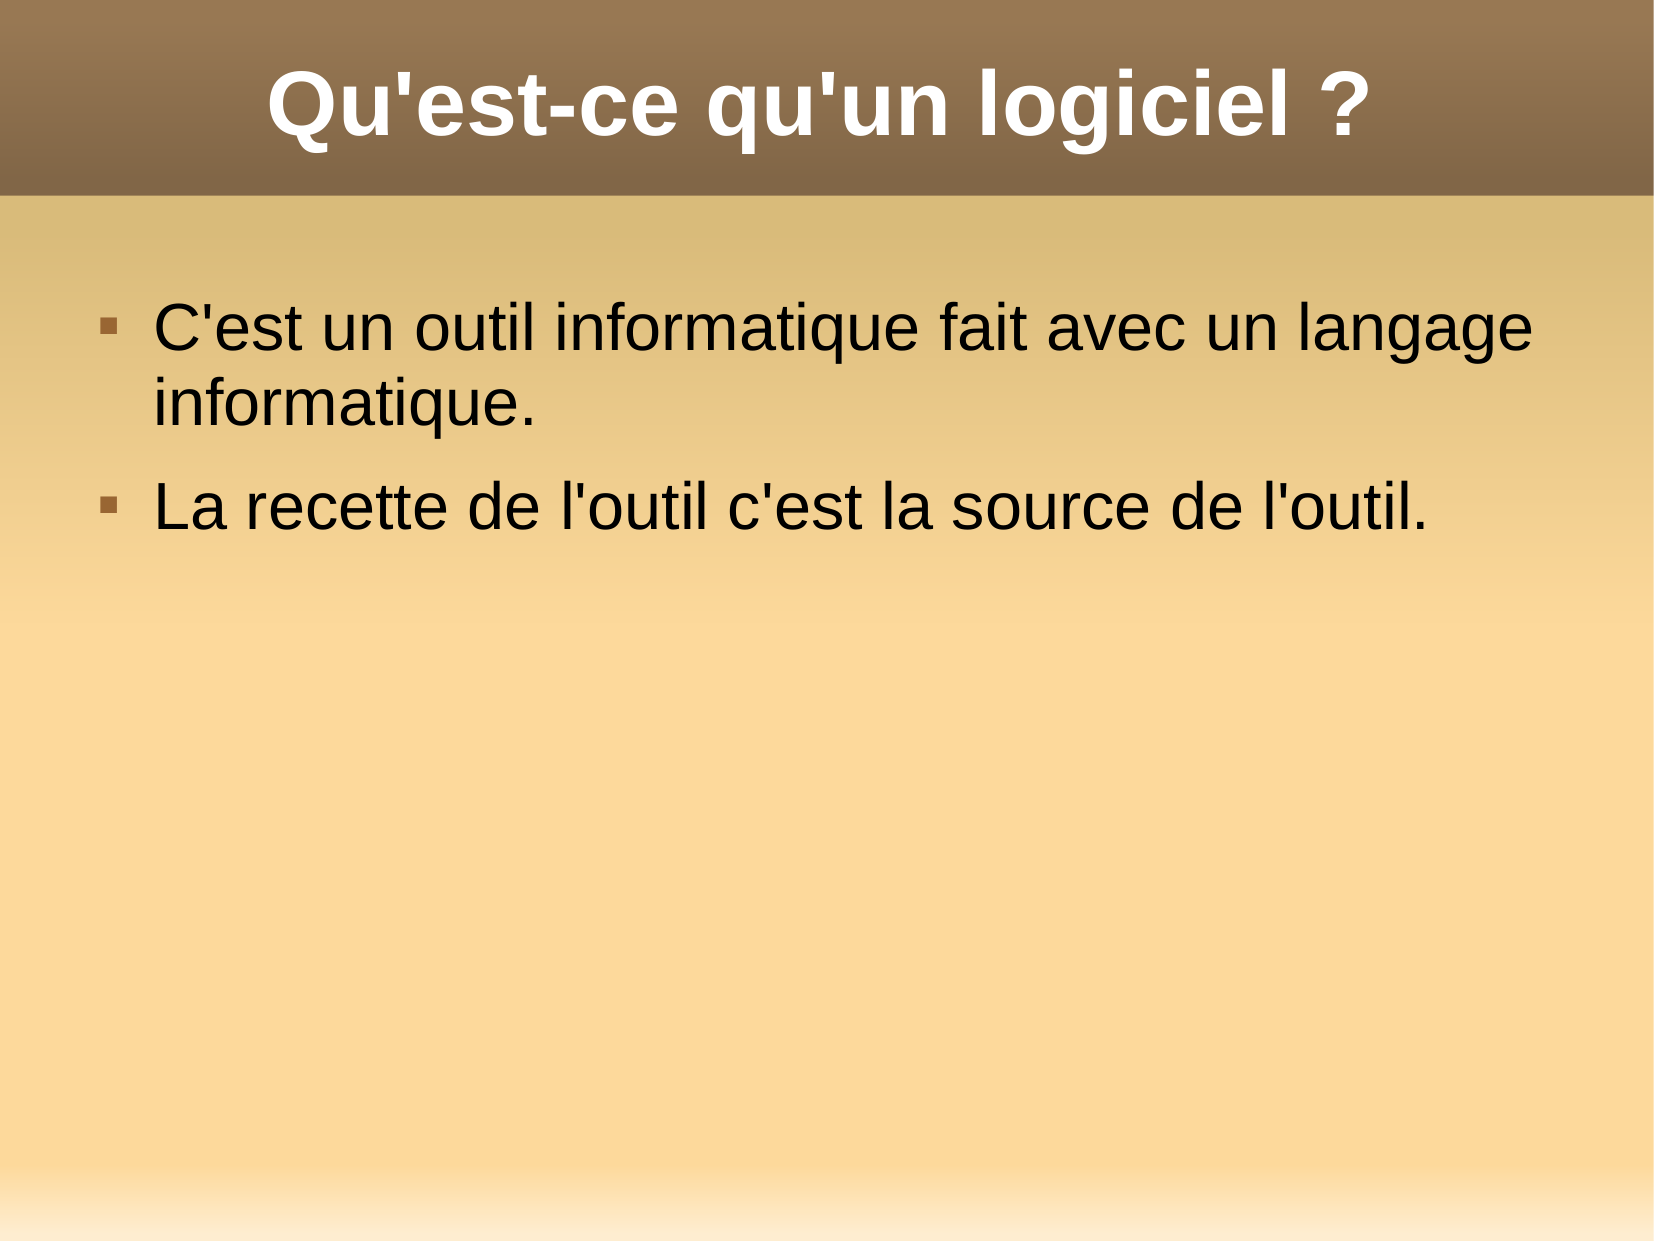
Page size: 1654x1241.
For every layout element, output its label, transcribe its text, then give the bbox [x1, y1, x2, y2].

list C'est un outil informatique fait avec un langage informatique. La recette de l'outil c'est la source de l'outil. [82, 290, 1571, 1109]
title Qu'est-ce qu'un logiciel ? [76, 0, 1565, 208]
picture [0, 0, 1654, 1241]
